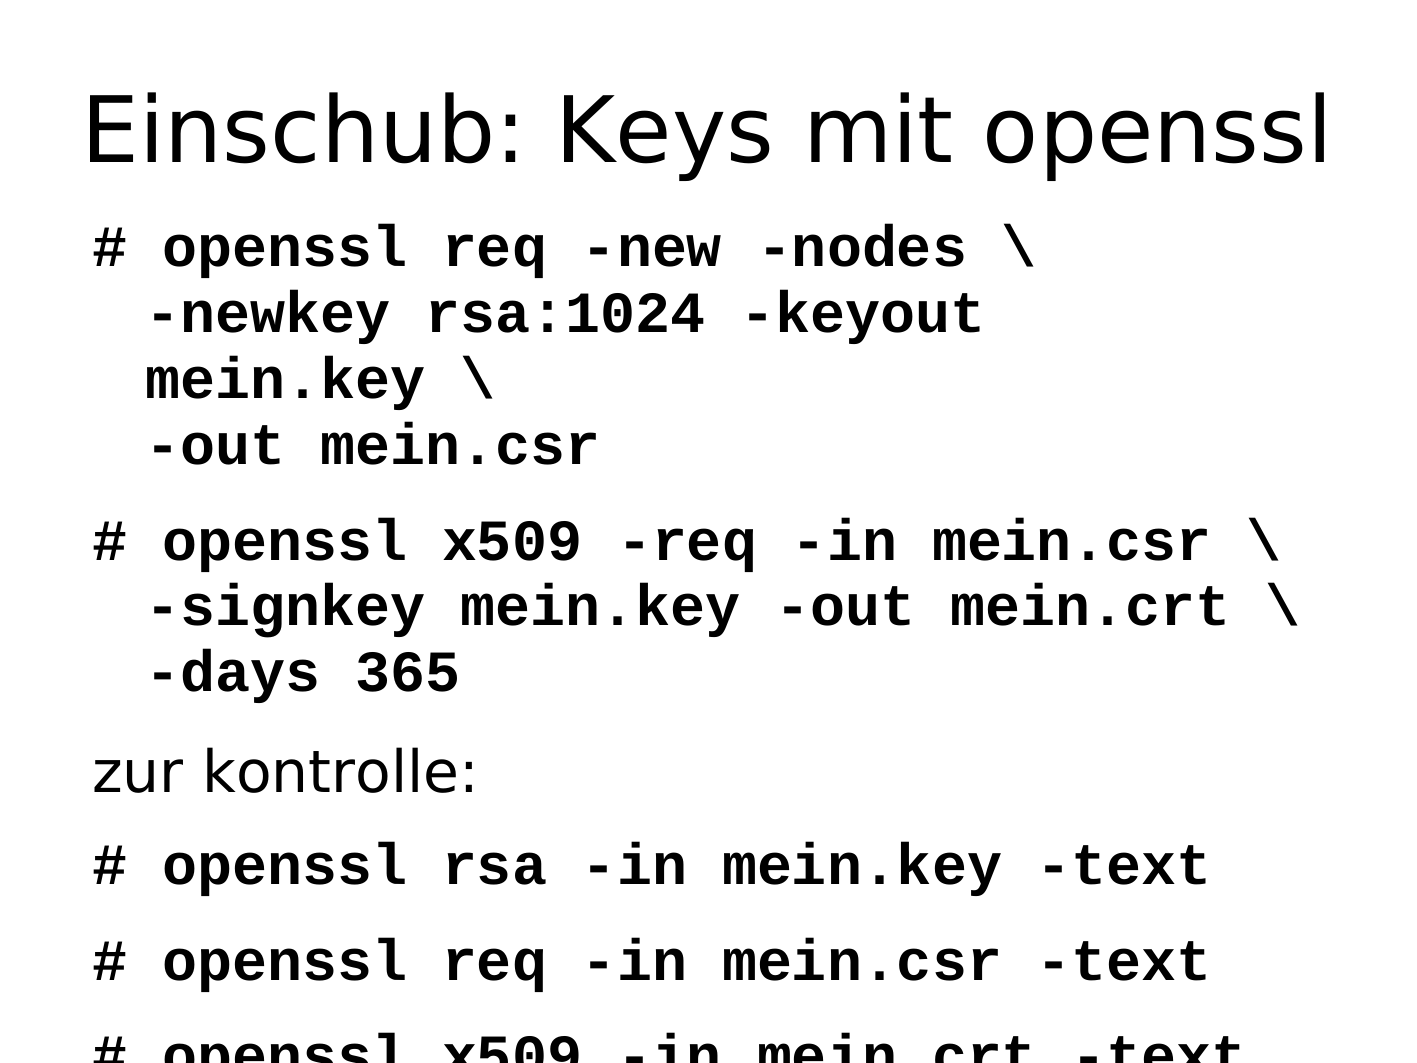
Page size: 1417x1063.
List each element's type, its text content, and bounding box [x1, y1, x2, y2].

title Einschub: Keys mit openssl [70, 49, 1346, 213]
list # openssl req -new -nodes \ -newkey rsa:1024 -keyout mein.key \ -out mein.csr # openssl x509 -req -in mein.csr \ -signkey mein.key -out mein.crt \ -days 365 zur kontrolle: # openssl rsa -in mein.key -text # openssl req -in mein.csr -text # openssl x509 -in mein.crt -text [74, 217, 1350, 1028]
